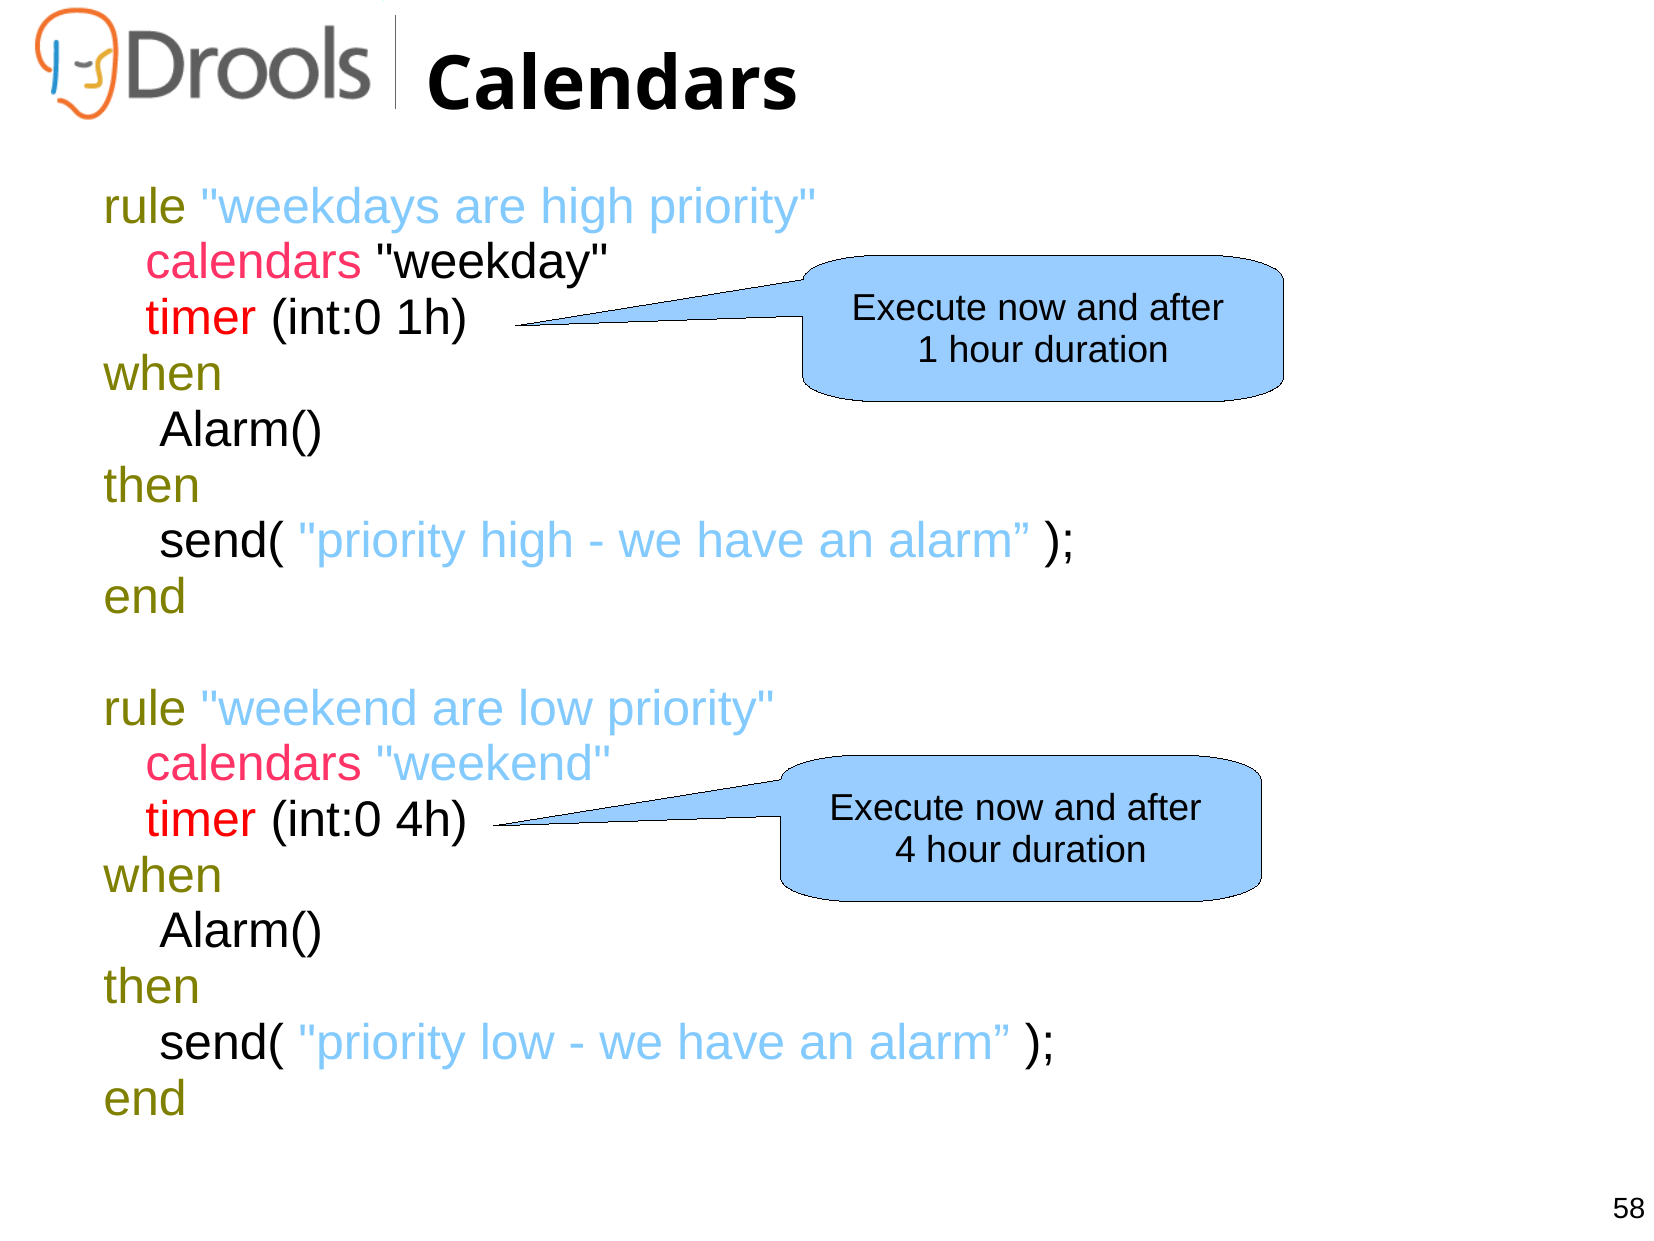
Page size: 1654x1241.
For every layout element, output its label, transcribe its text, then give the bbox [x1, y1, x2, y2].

text_box Execute now and after 4 hour duration [493, 755, 1262, 902]
title Calendars [410, 17, 1640, 139]
picture [29, 0, 384, 126]
text_box Execute now and after 1 hour duration [515, 255, 1284, 402]
text_box rule "weekdays are high priority" calendars "weekday" timer (int:0 1h) when Alarm() then send( "priority high - we have an alarm” ); end rule "weekend are low priority" calendars "weekend" timer (int:0 4h) when Alarm() then send( "priority low - we have an alarm” ); end [88, 170, 1090, 1134]
